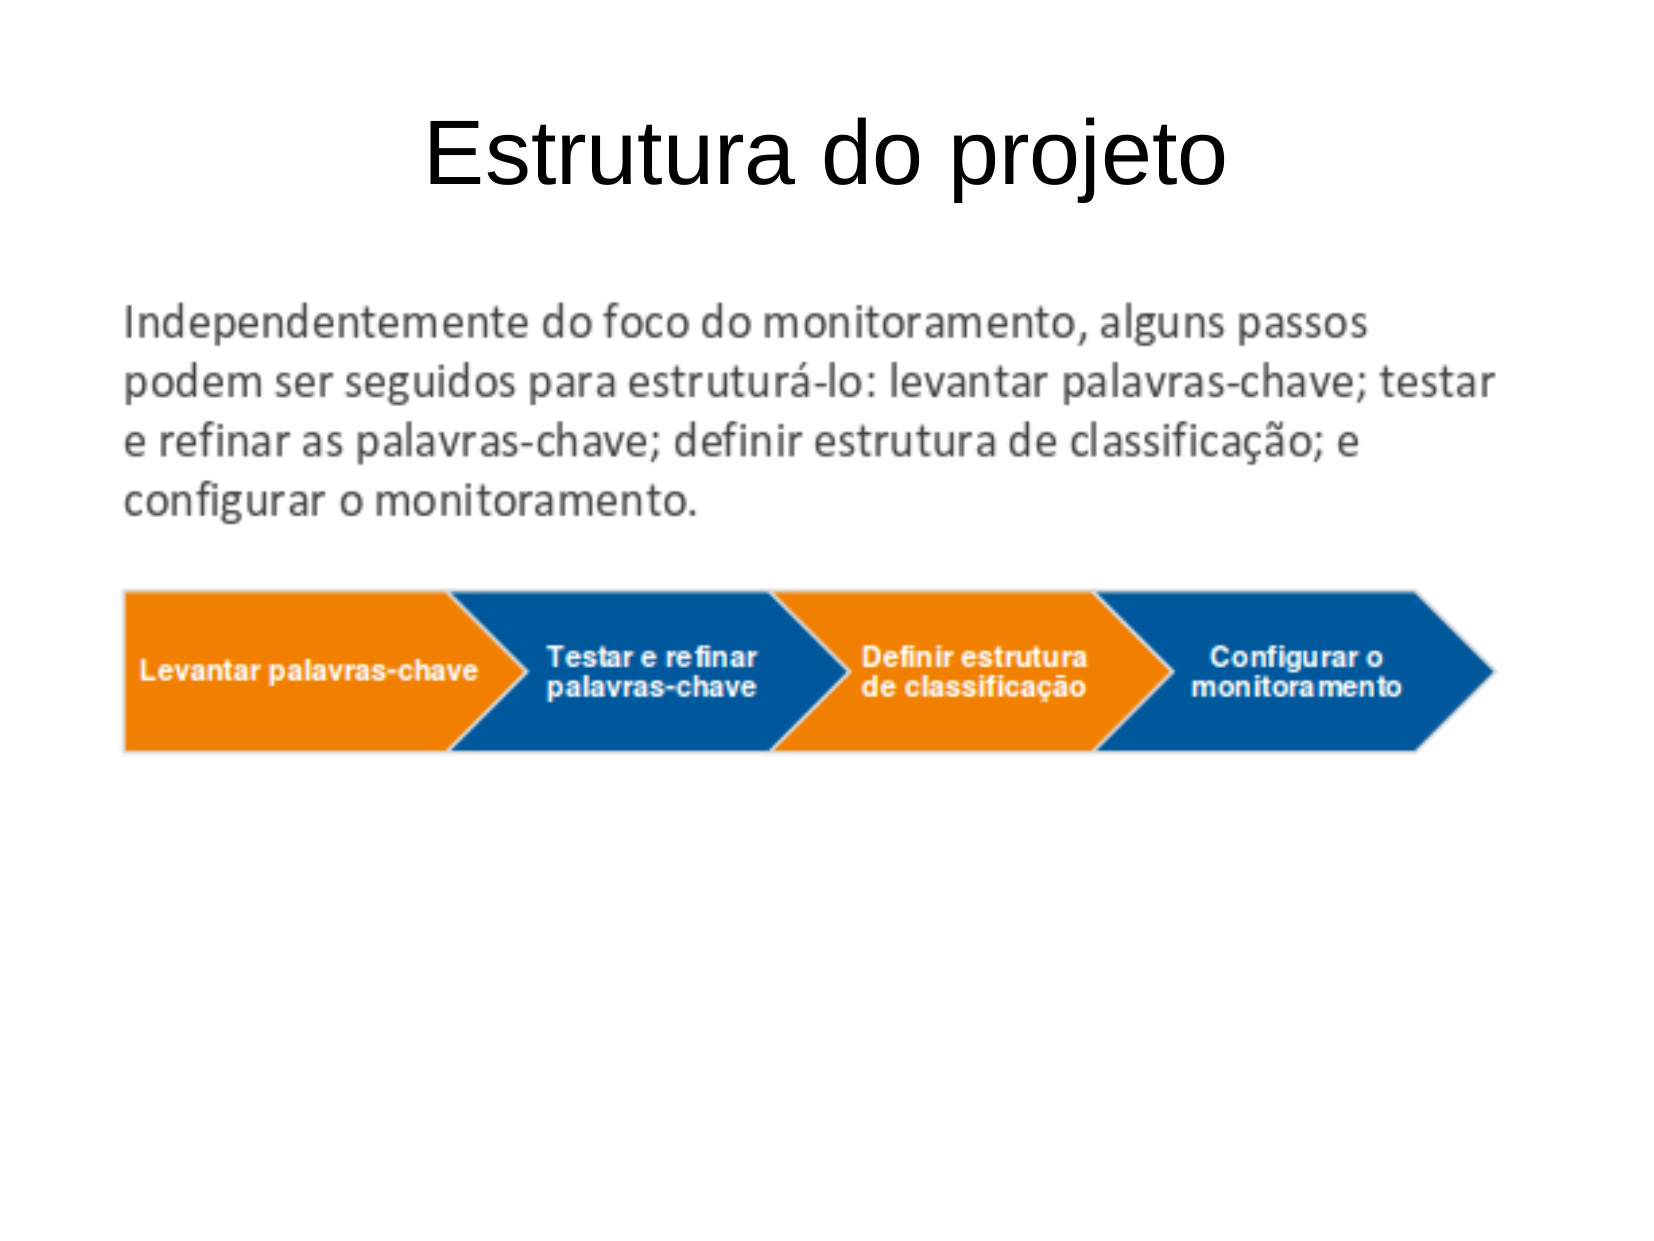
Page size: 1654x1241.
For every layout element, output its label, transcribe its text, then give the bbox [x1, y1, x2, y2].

title Estrutura do projeto [82, 49, 1571, 257]
picture [70, 271, 1612, 792]
